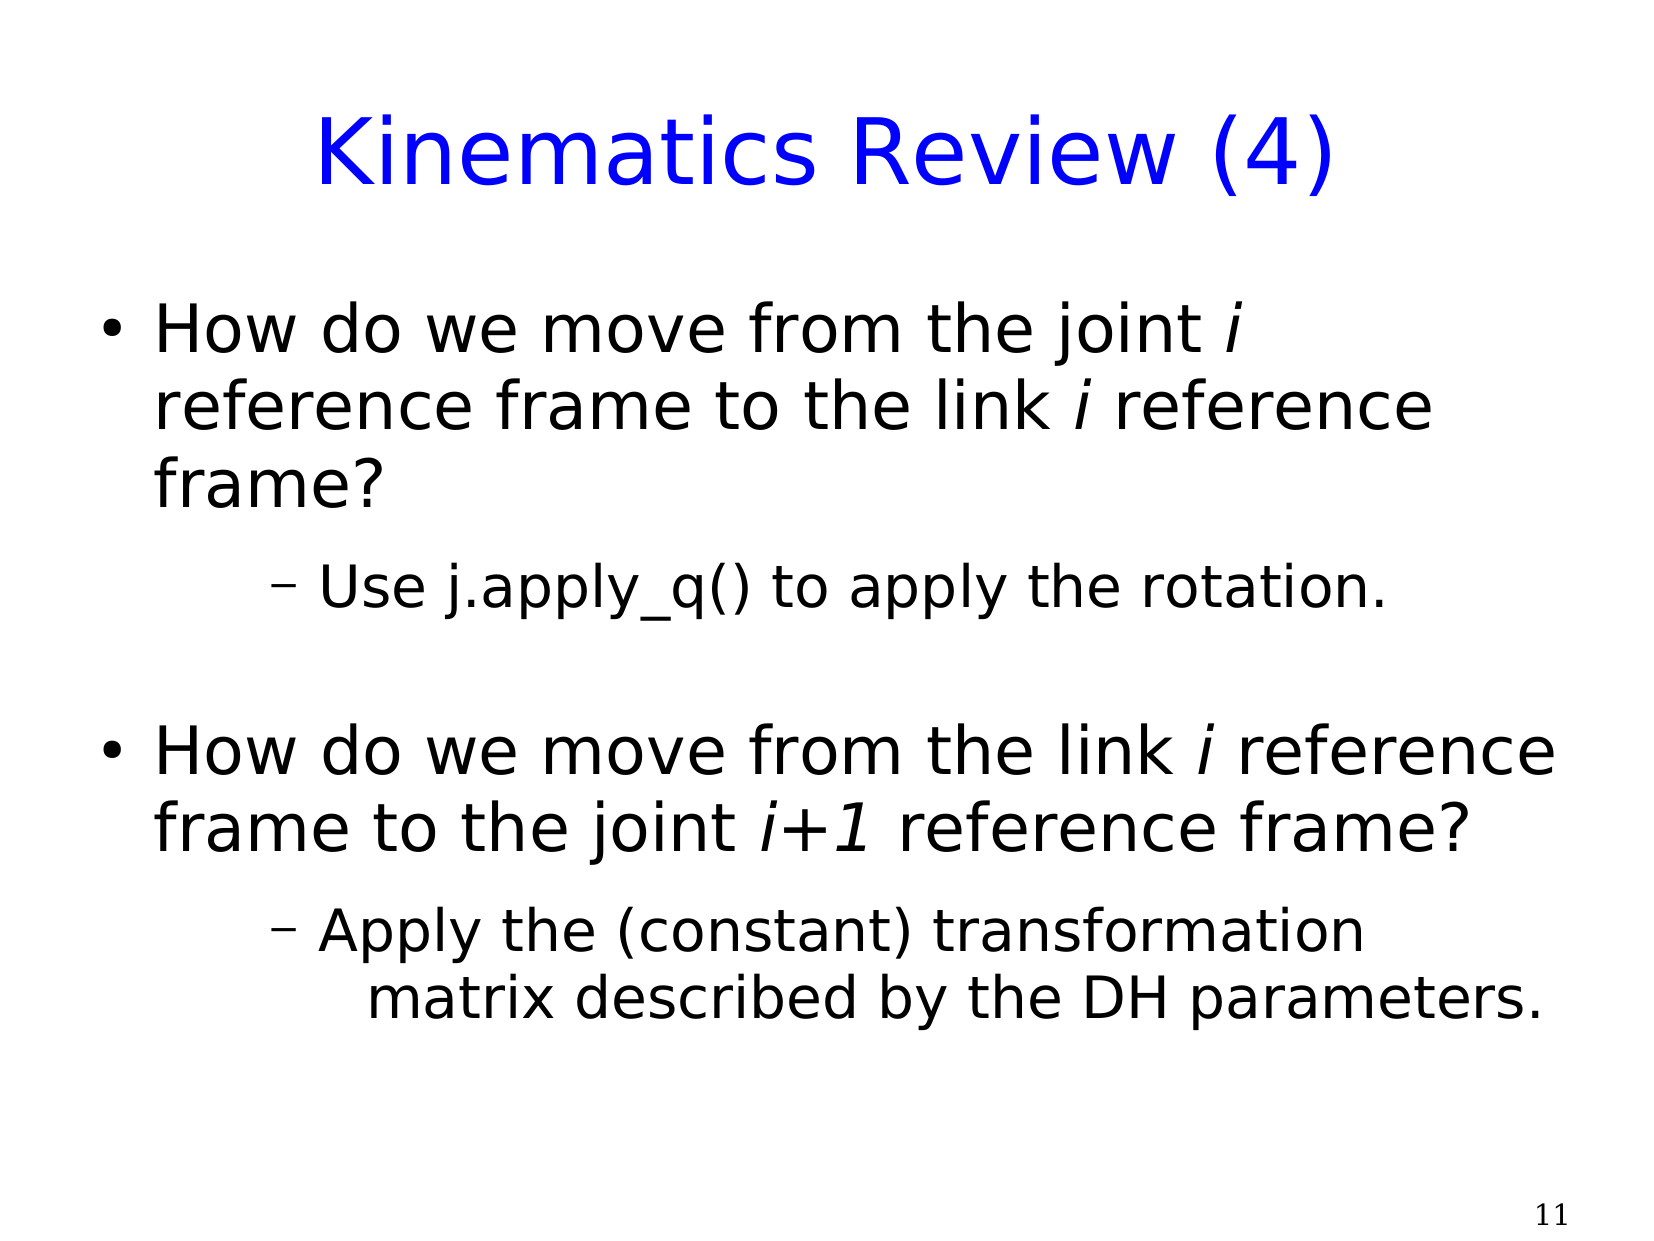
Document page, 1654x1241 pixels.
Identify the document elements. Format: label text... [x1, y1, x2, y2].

list How do we move from the joint i reference frame to the link i reference frame? Use j.apply_q() to apply the rotation. How do we move from the link i reference frame to the joint i+1 reference frame? Apply the (constant) transformation matrix described by the DH parameters. [82, 290, 1571, 1109]
title Kinematics Review (4) [82, 49, 1571, 257]
